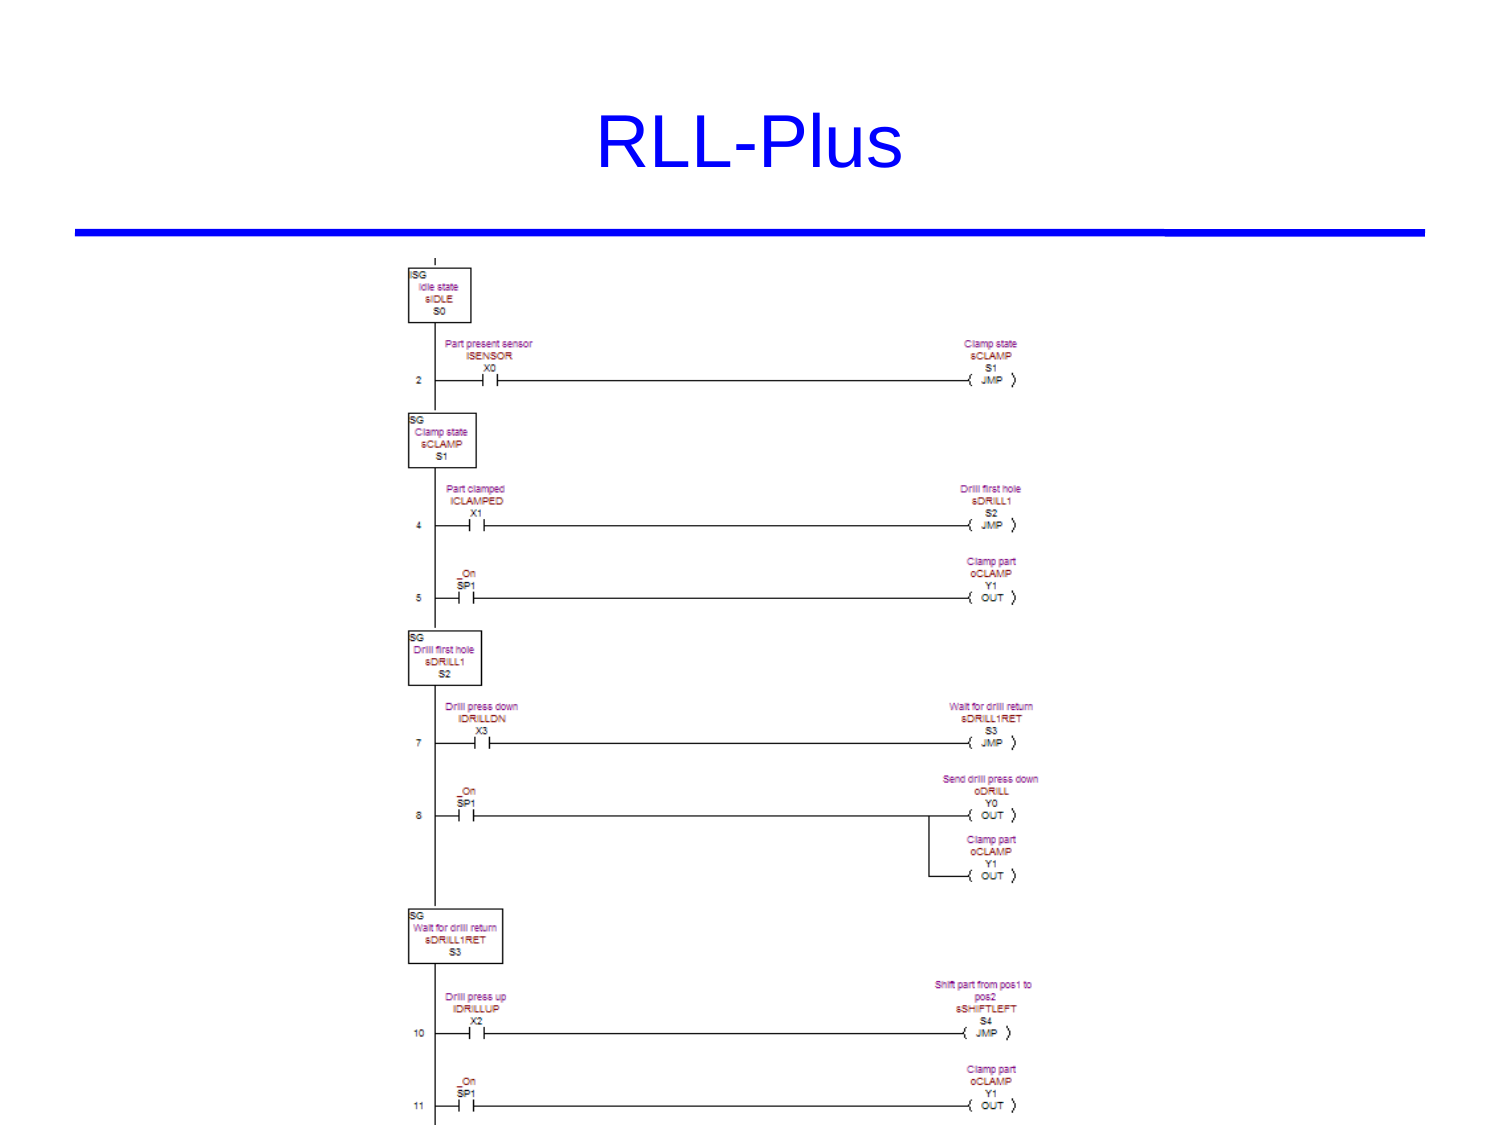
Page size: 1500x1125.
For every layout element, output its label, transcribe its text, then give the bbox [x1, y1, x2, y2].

picture [387, 258, 1041, 1125]
title RLL-Plus [112, 89, 1388, 186]
